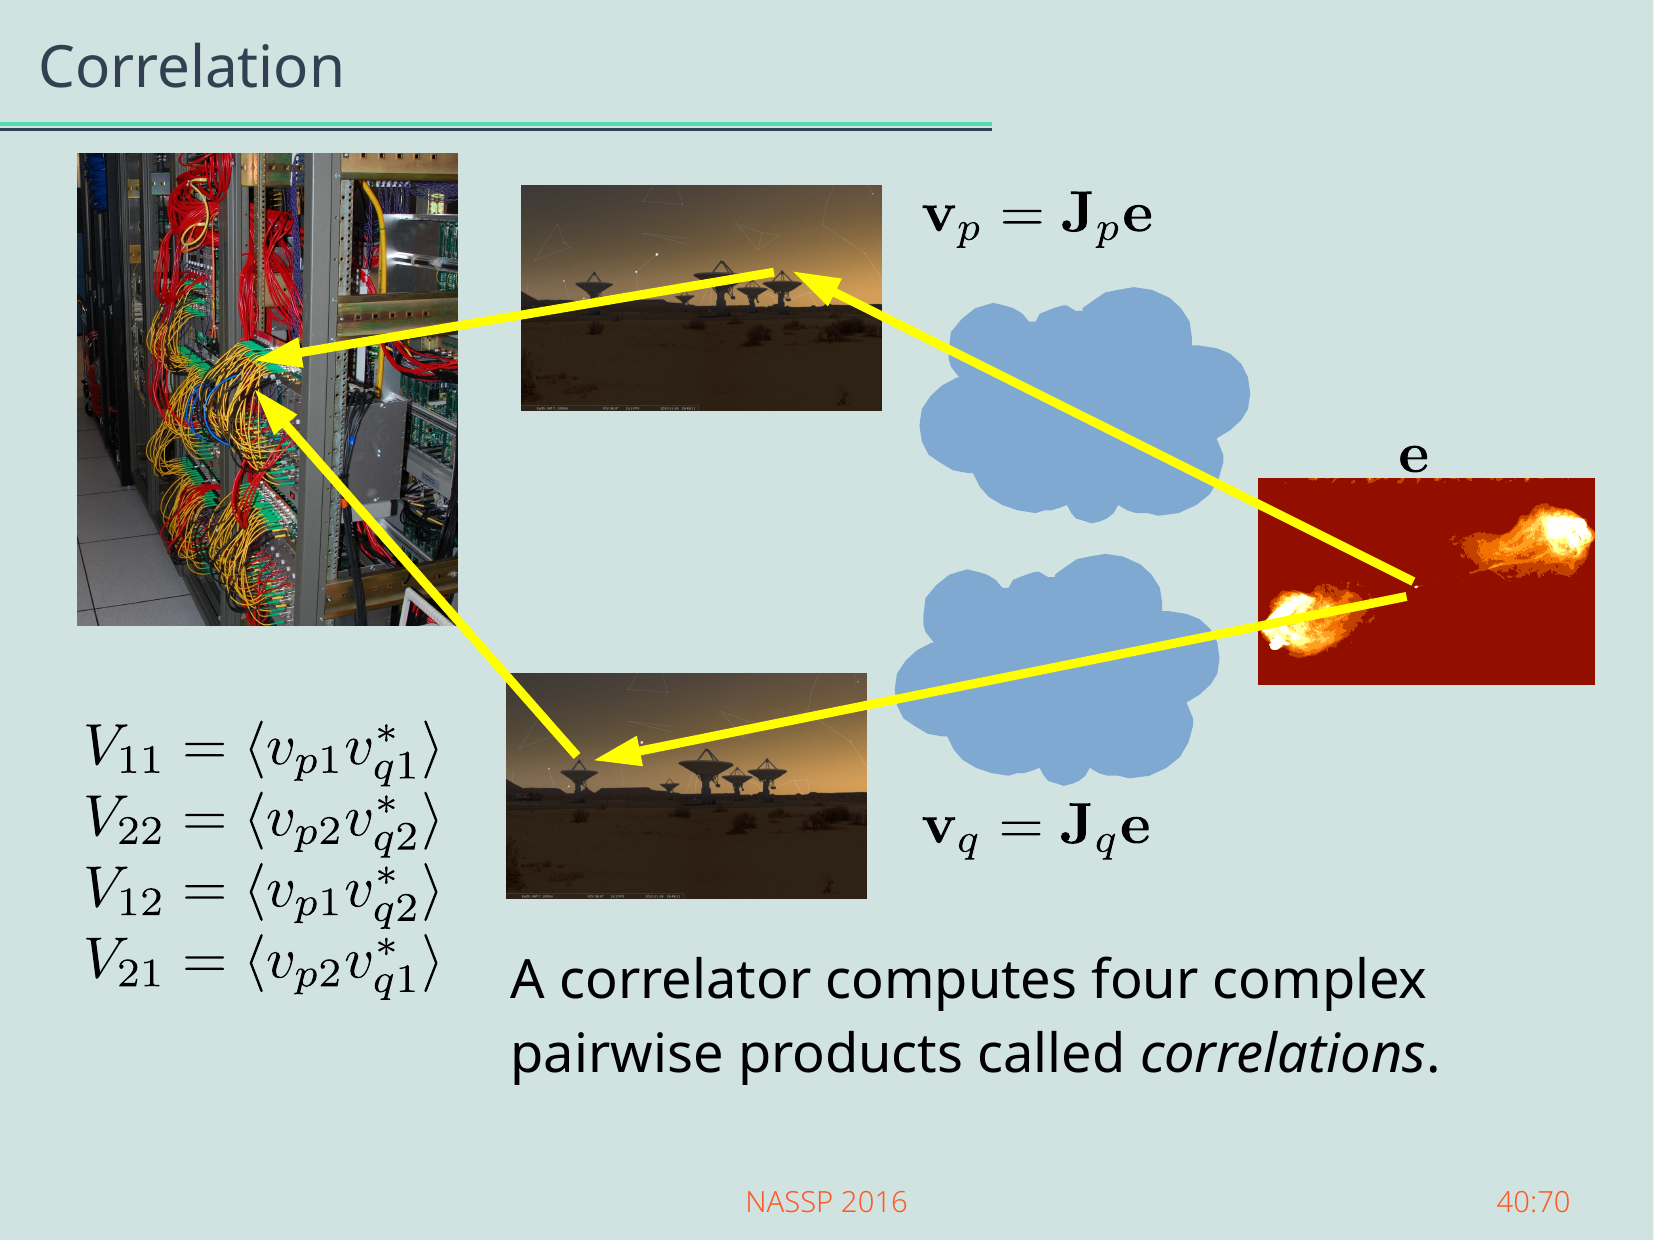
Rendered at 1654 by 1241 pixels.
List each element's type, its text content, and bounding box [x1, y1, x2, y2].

text_box [921, 803, 1151, 860]
text_box [896, 640, 1220, 786]
picture [521, 185, 882, 411]
text_box [919, 355, 1214, 524]
text_box A correlator computes four complex pairwise products called correlations. [496, 933, 1619, 1241]
text_box [894, 553, 1212, 694]
text_box [1398, 445, 1430, 473]
text_box [82, 720, 444, 1001]
text_box [949, 287, 1251, 478]
text_box Correlation [23, 17, 1063, 103]
picture [506, 673, 867, 899]
text_box [921, 191, 1154, 249]
picture [77, 153, 458, 626]
picture [1258, 478, 1595, 686]
